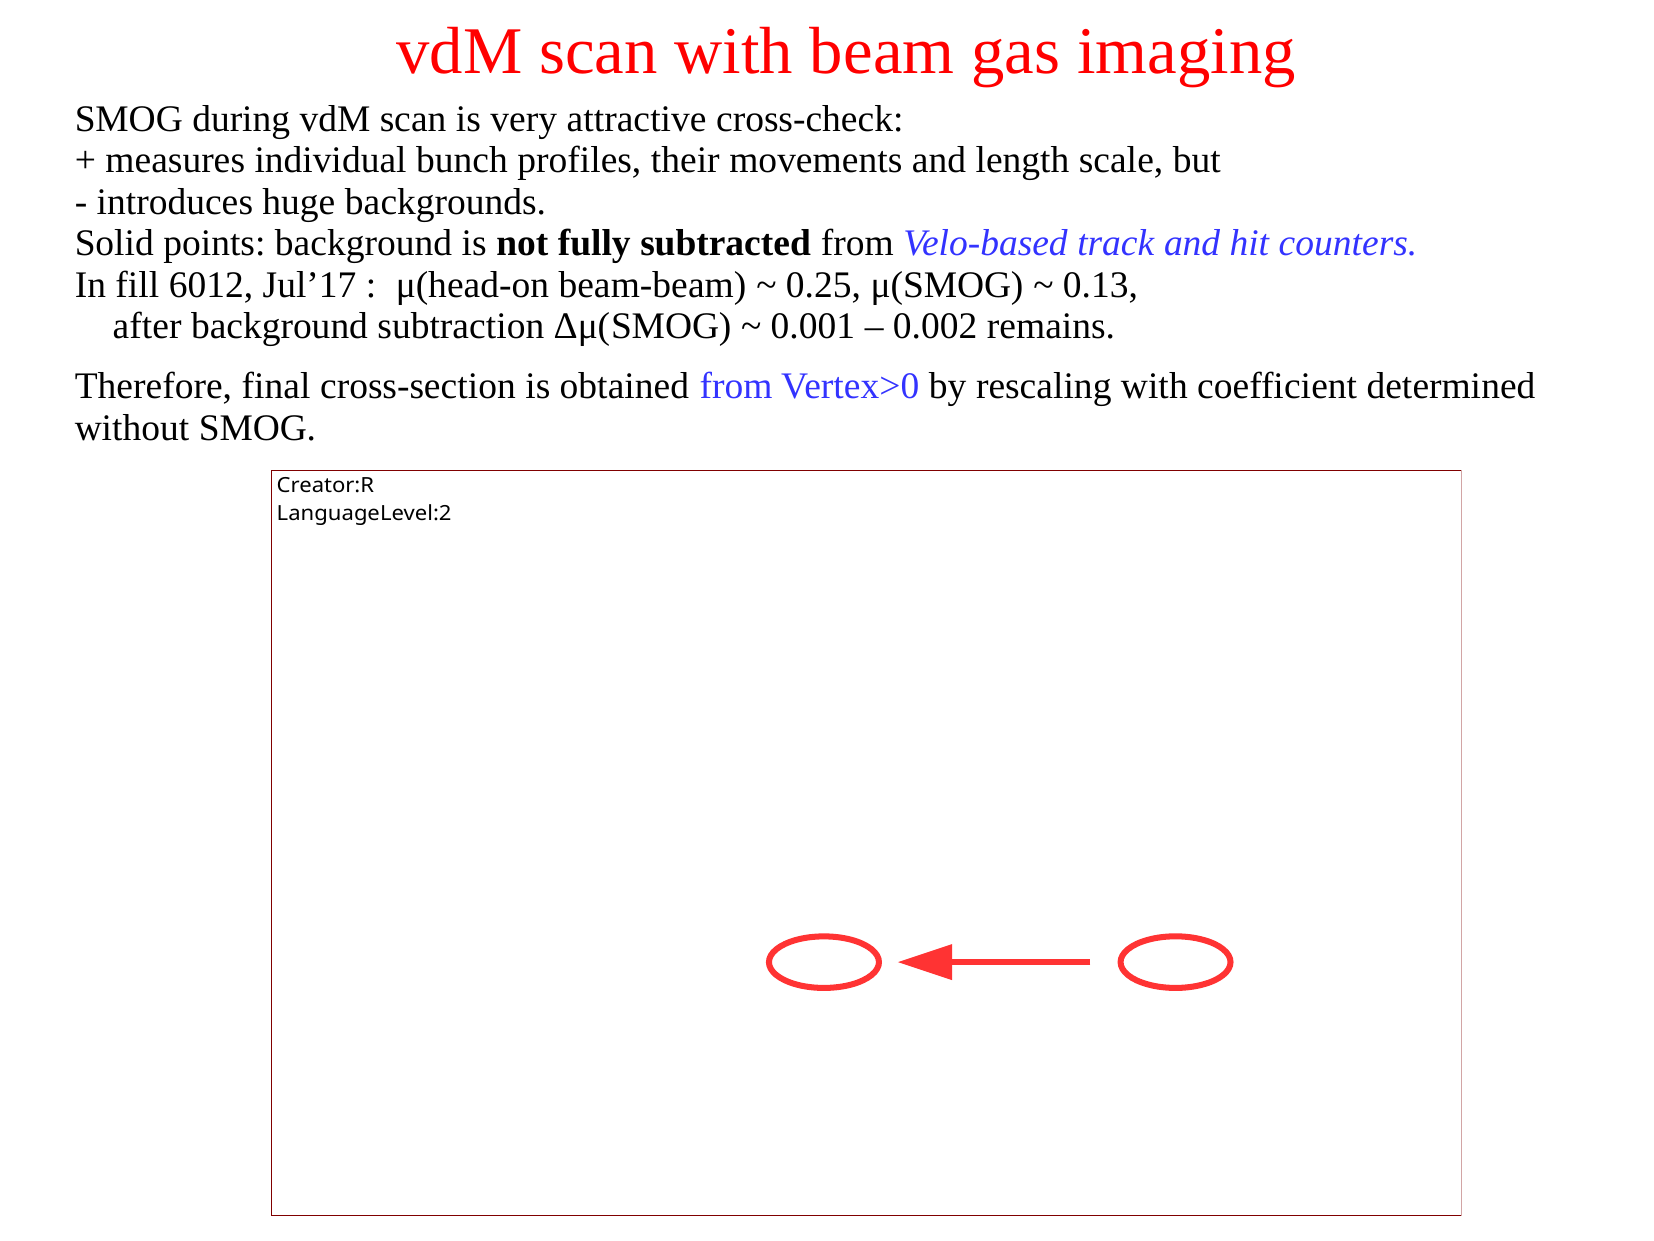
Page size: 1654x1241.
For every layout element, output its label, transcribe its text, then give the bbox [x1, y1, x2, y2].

text_box vdM scan with beam gas imaging [187, 6, 1506, 90]
text_box SMOG during vdM scan is very attractive cross-check: + measures individual bunch profiles, their movements and length scale, but - introduces huge backgrounds. Solid points: background is not fully subtracted from Velo-based track and hit counters. In fill 6012, Jul’17 : μ(head-on beam-beam) ~ 0.25, μ(SMOG) ~ 0.13, after background subtraction Δμ(SMOG) ~ 0.001 – 0.002 remains. Therefore, final cross-section is obtained from Vertex>0 by rescaling with coefficient determined without SMOG. [60, 90, 1636, 580]
picture [269, 468, 1462, 1216]
